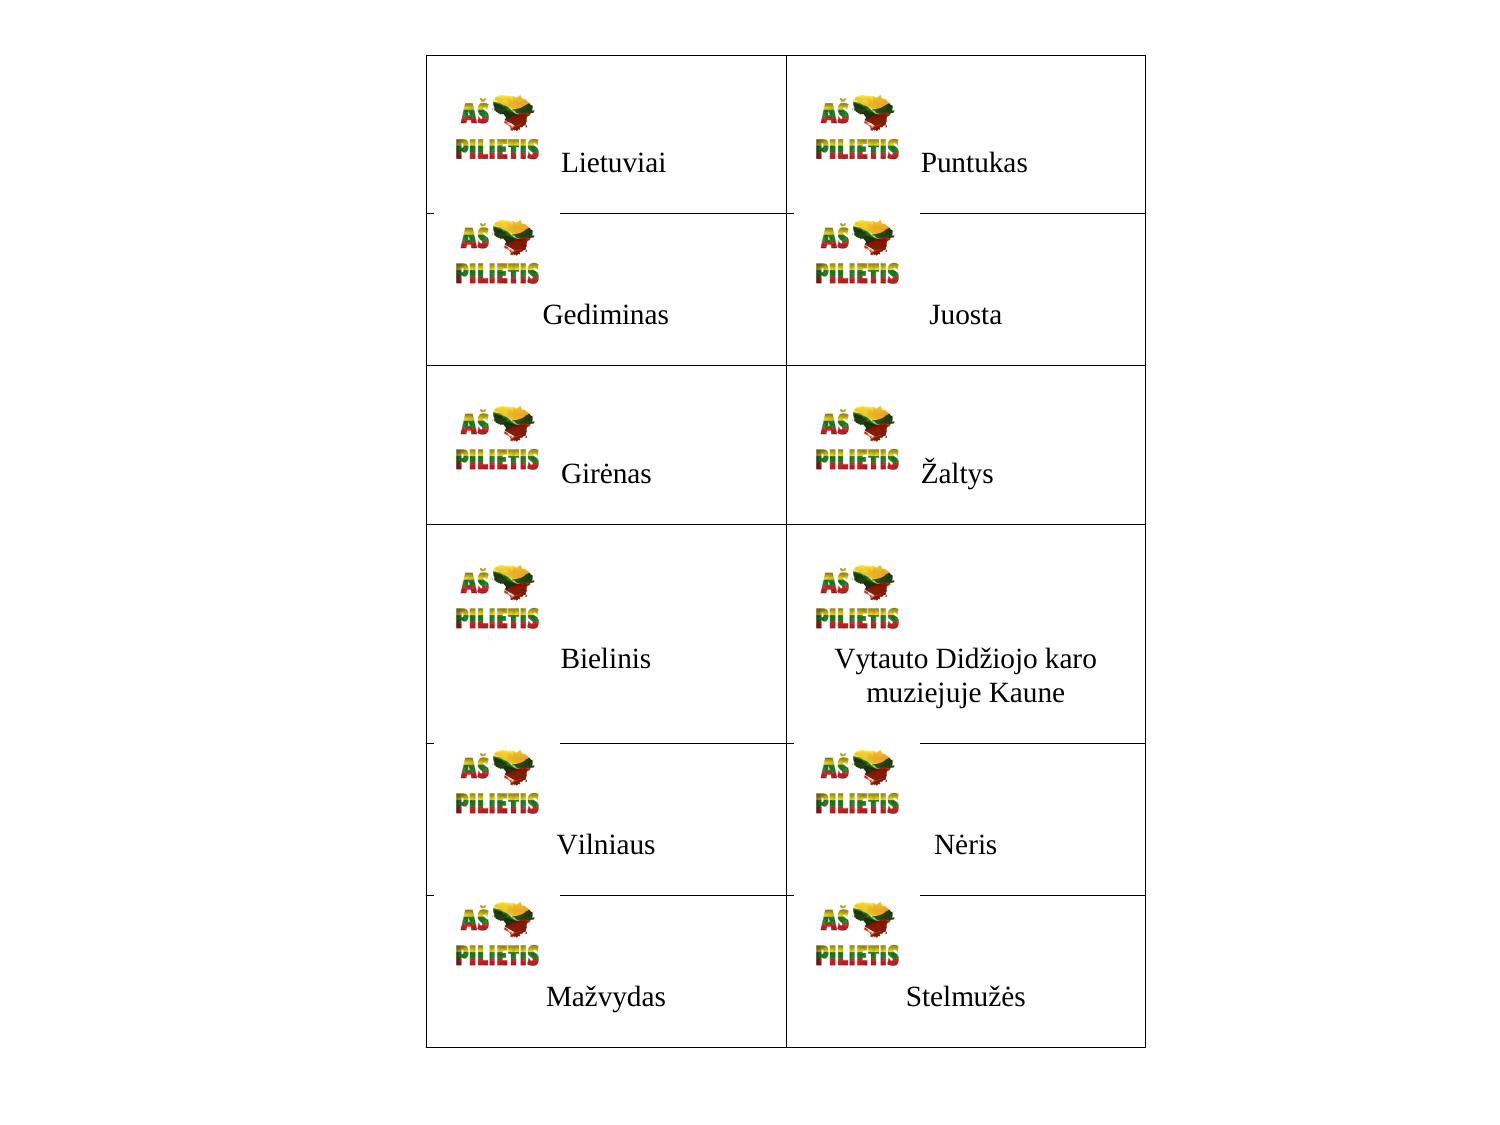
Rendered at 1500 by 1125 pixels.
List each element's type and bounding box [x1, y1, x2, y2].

picture [425, 54, 1148, 1079]
